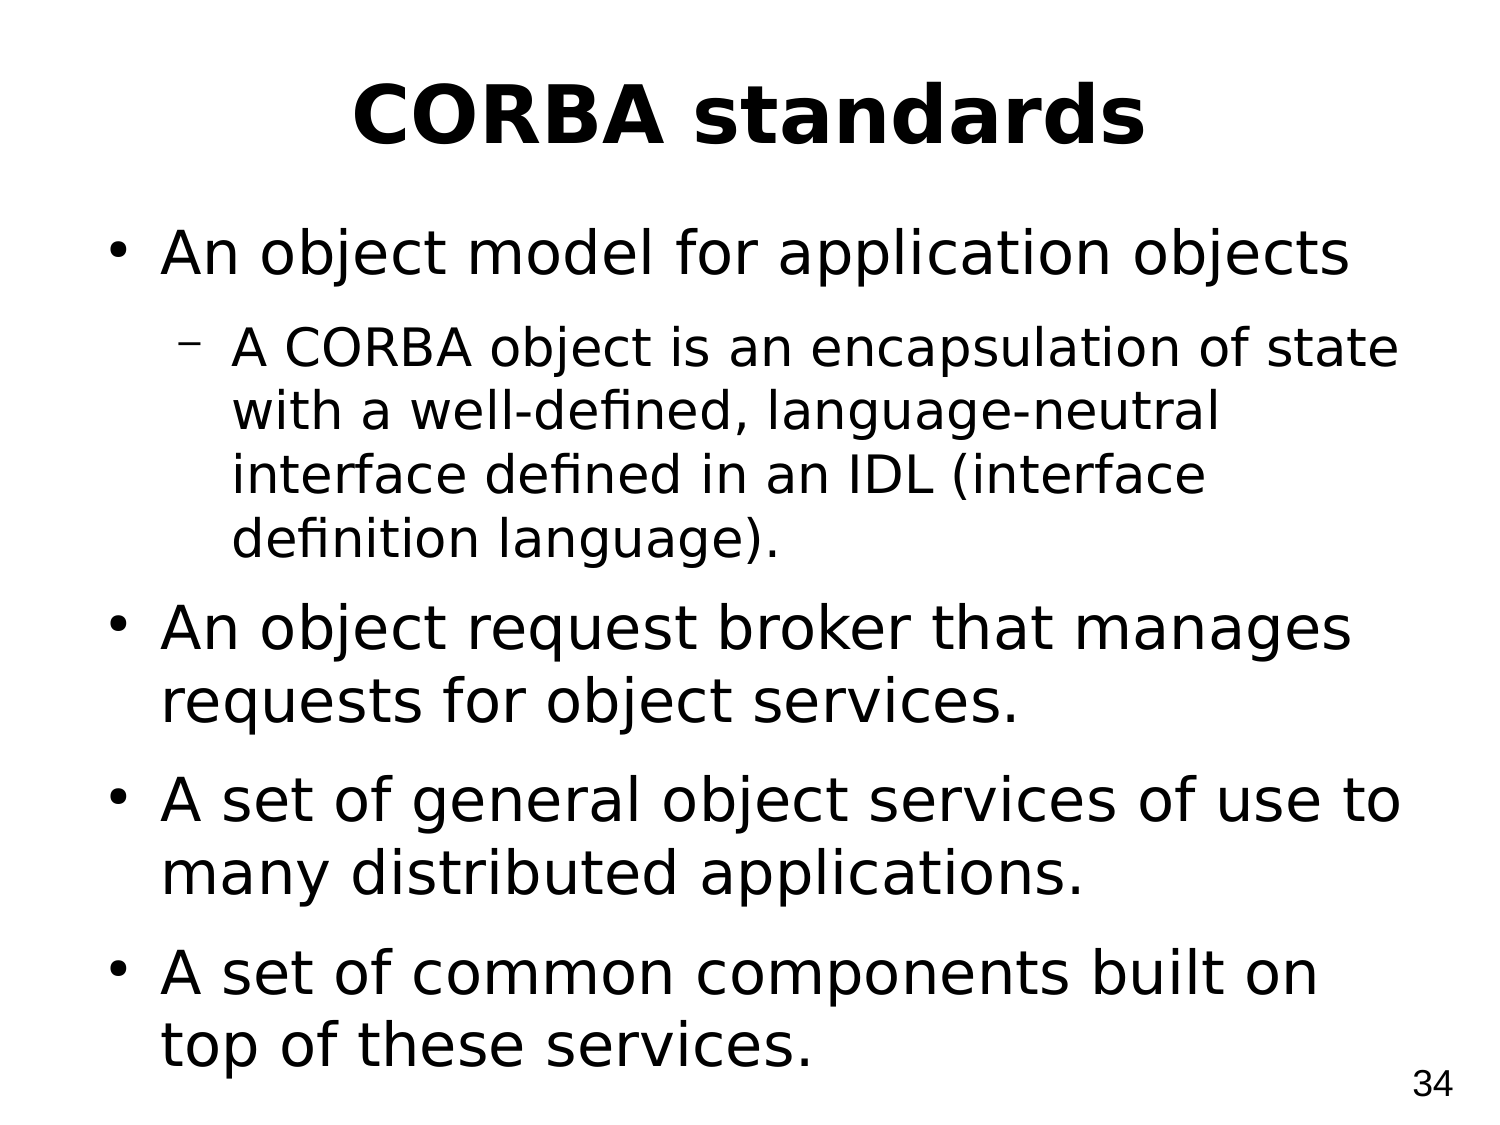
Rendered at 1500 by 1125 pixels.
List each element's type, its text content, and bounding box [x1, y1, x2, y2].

list An object model for application objects A CORBA object is an encapsulation of state with a well-defined, language-neutral interface defined in an IDL (interface definition language). An object request broker that manages requests for object services. A set of general object services of use to many distributed applications. A set of common components built on top of these services. [75, 206, 1425, 1093]
title CORBA standards [75, 44, 1425, 177]
